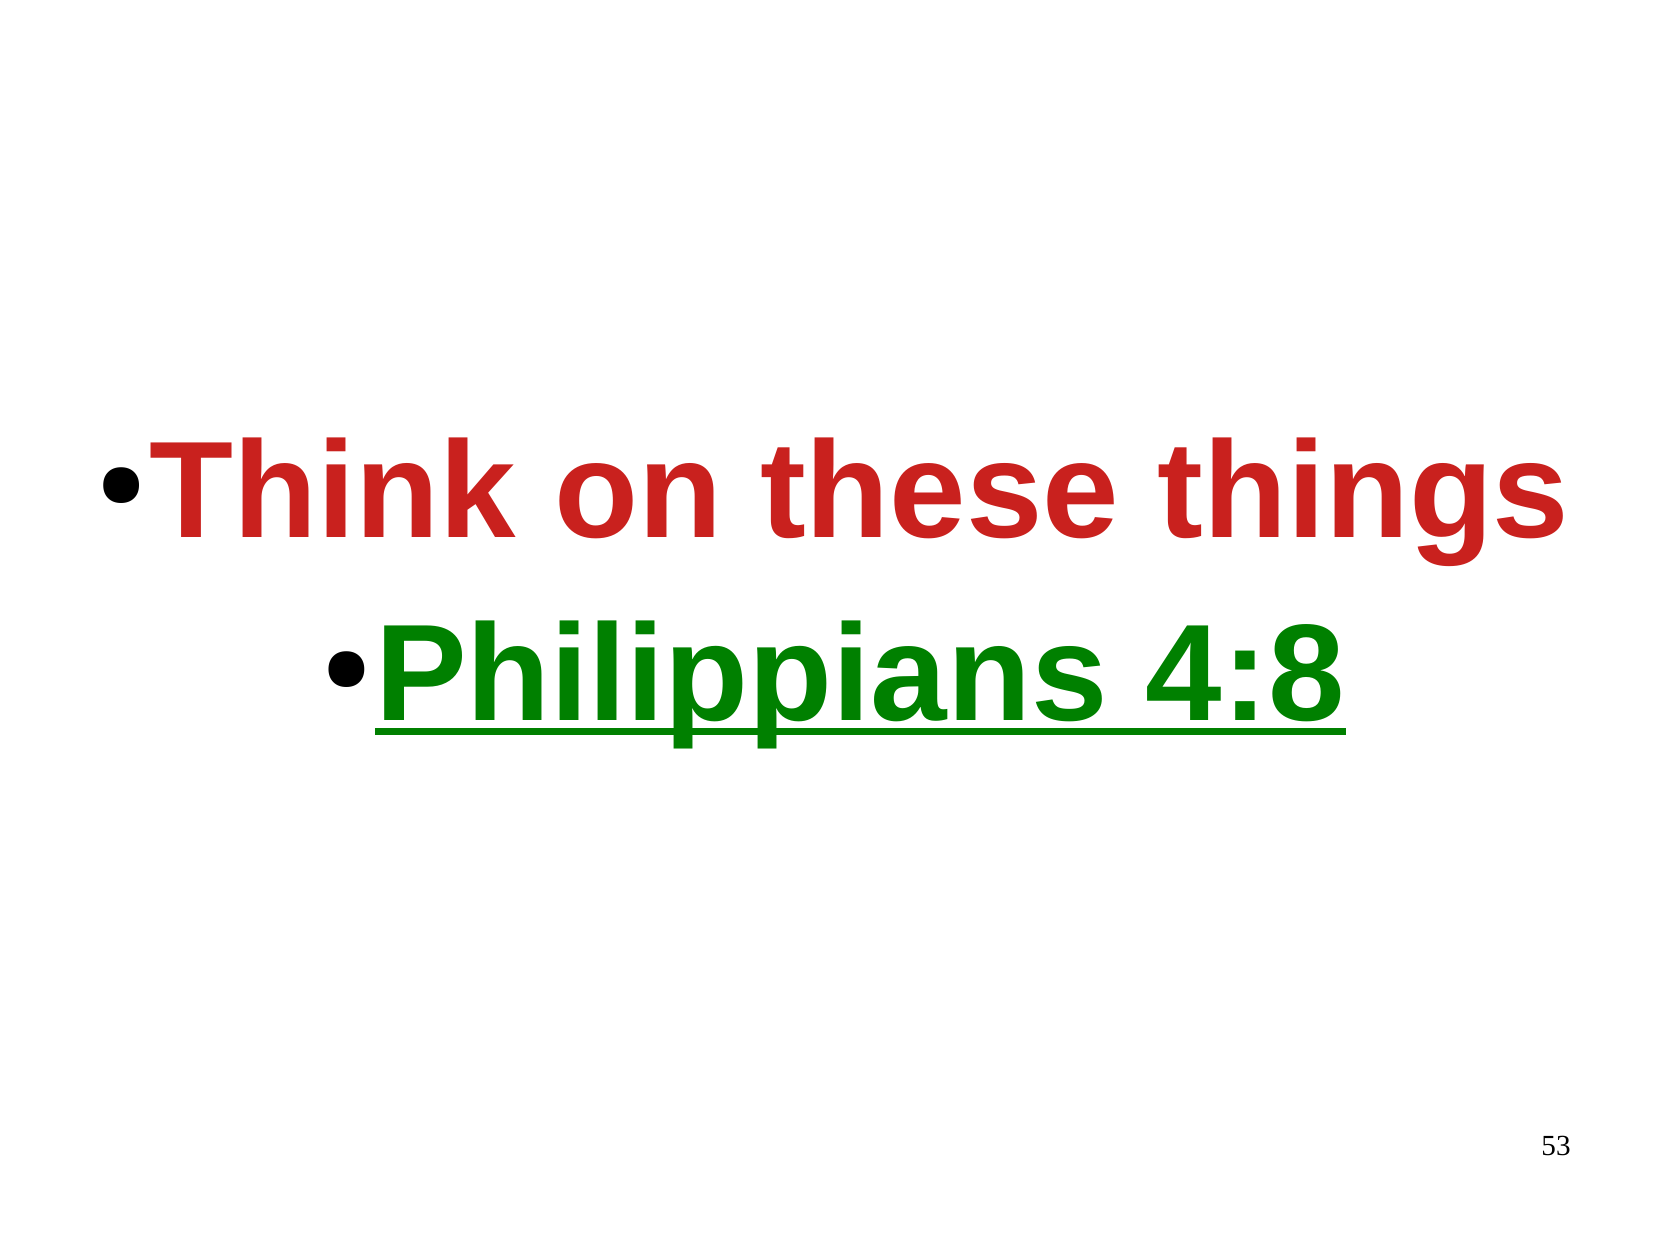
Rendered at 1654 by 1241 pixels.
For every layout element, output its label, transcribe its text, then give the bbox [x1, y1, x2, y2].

list Think on these things Philippians 4:8 [37, 412, 1613, 788]
